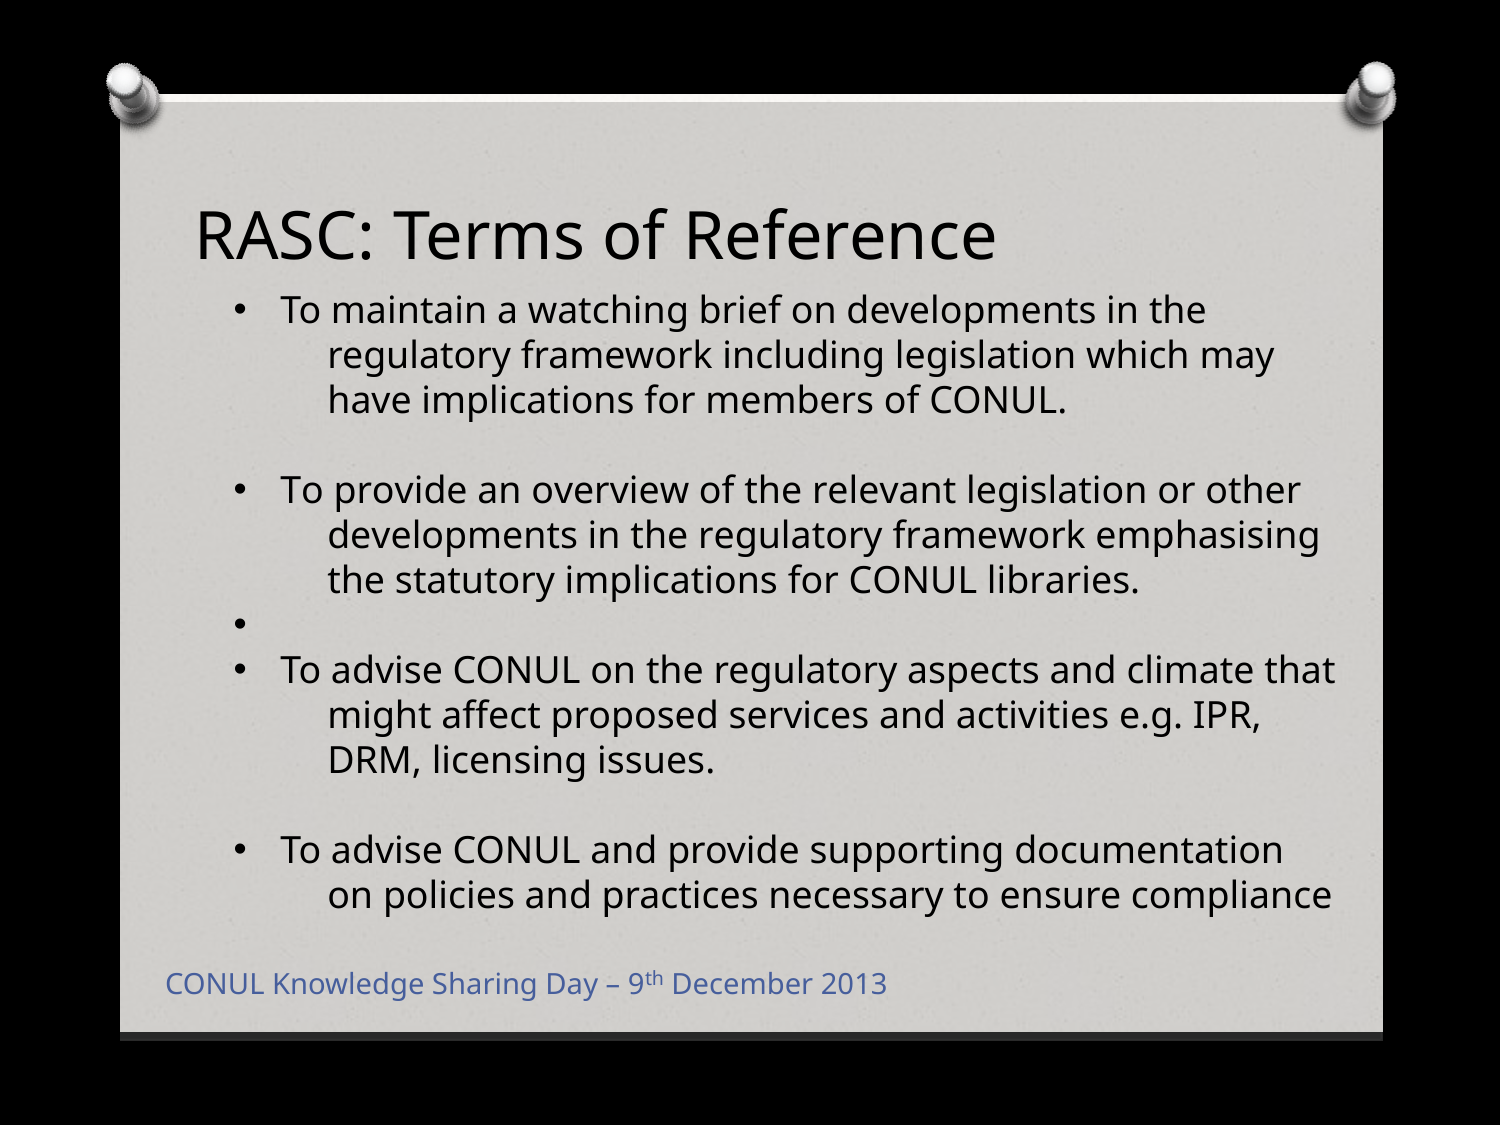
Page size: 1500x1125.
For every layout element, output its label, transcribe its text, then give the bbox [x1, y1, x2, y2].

text_box To maintain a watching brief on developments in the regulatory framework including legislation which may have implications for members of CONUL. To provide an overview of the relevant legislation or other developments in the regulatory framework emphasising the statutory implications for CONUL libraries. To advise CONUL on the regulatory aspects and climate that might affect proposed services and activities e.g. IPR, DRM, licensing issues. To advise CONUL and provide supporting documentation on policies and practices necessary to ensure compliance [218, 279, 1352, 1054]
title RASC: Terms of Reference [179, 134, 1323, 332]
text_box CONUL Knowledge Sharing Day – 9th December 2013 [150, 952, 218, 1013]
